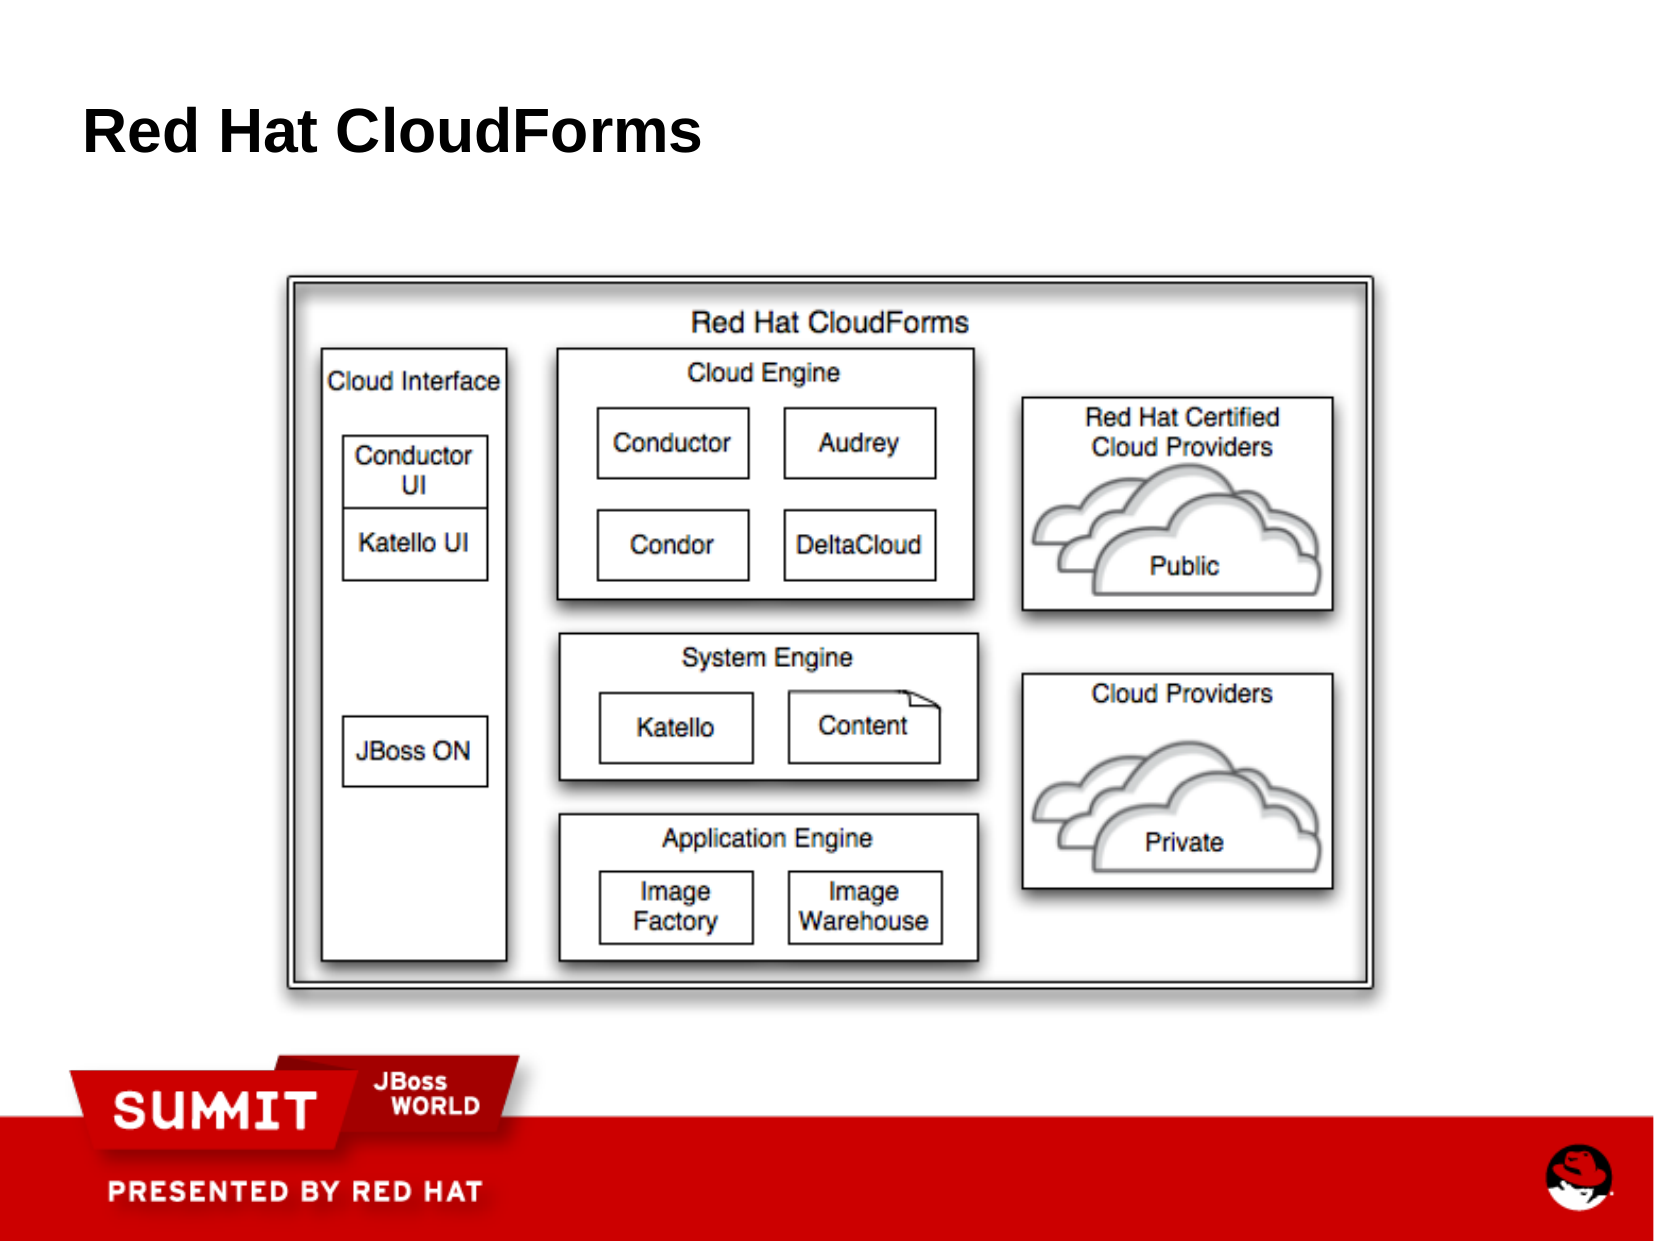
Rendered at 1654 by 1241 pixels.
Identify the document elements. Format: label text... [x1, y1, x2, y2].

title Red Hat CloudForms [82, 37, 1571, 226]
picture [0, 1043, 1654, 1241]
picture [247, 244, 1415, 1039]
